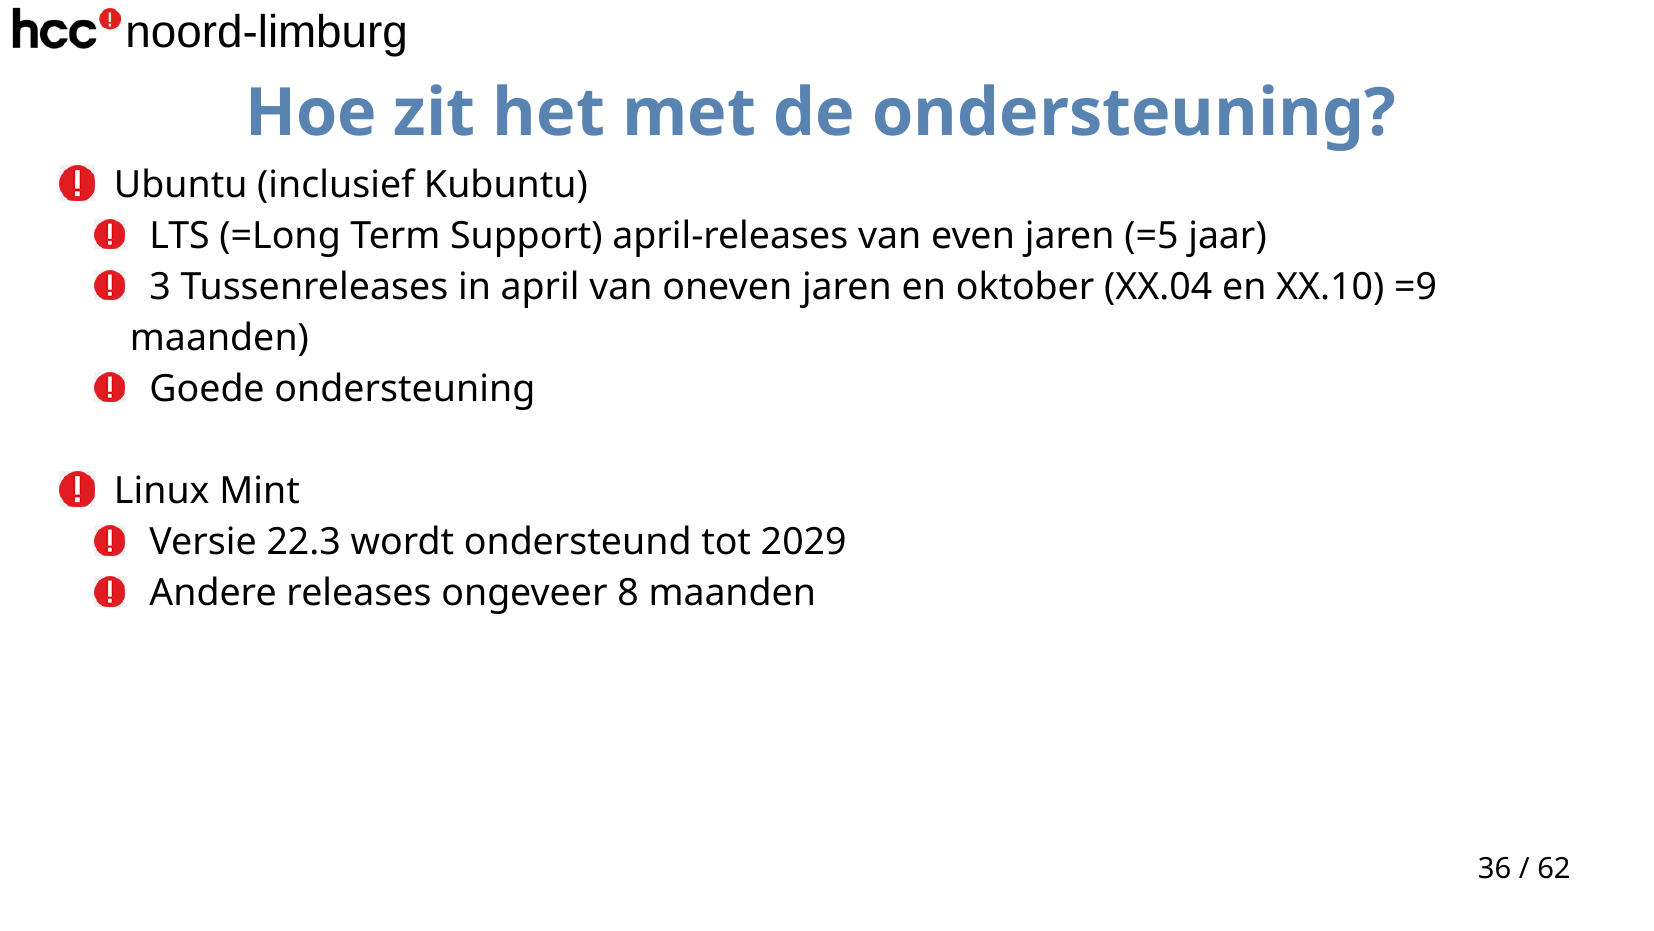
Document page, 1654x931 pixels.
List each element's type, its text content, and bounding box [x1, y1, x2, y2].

title Hoe zit het met de ondersteuning? [118, 59, 1524, 160]
picture [11, 6, 122, 50]
subtitle Ubuntu (inclusief Kubuntu) LTS (=Long Term Support) april-releases van even jaren (=5 jaar) 3 Tussenreleases in april van oneven jaren en oktober (XX.04 en XX.10) =9 maanden) Goede ondersteuning Linux Mint Versie 22.3 wordt ondersteund tot 2029 Andere releases ongeveer 8 maanden [59, 157, 1465, 617]
